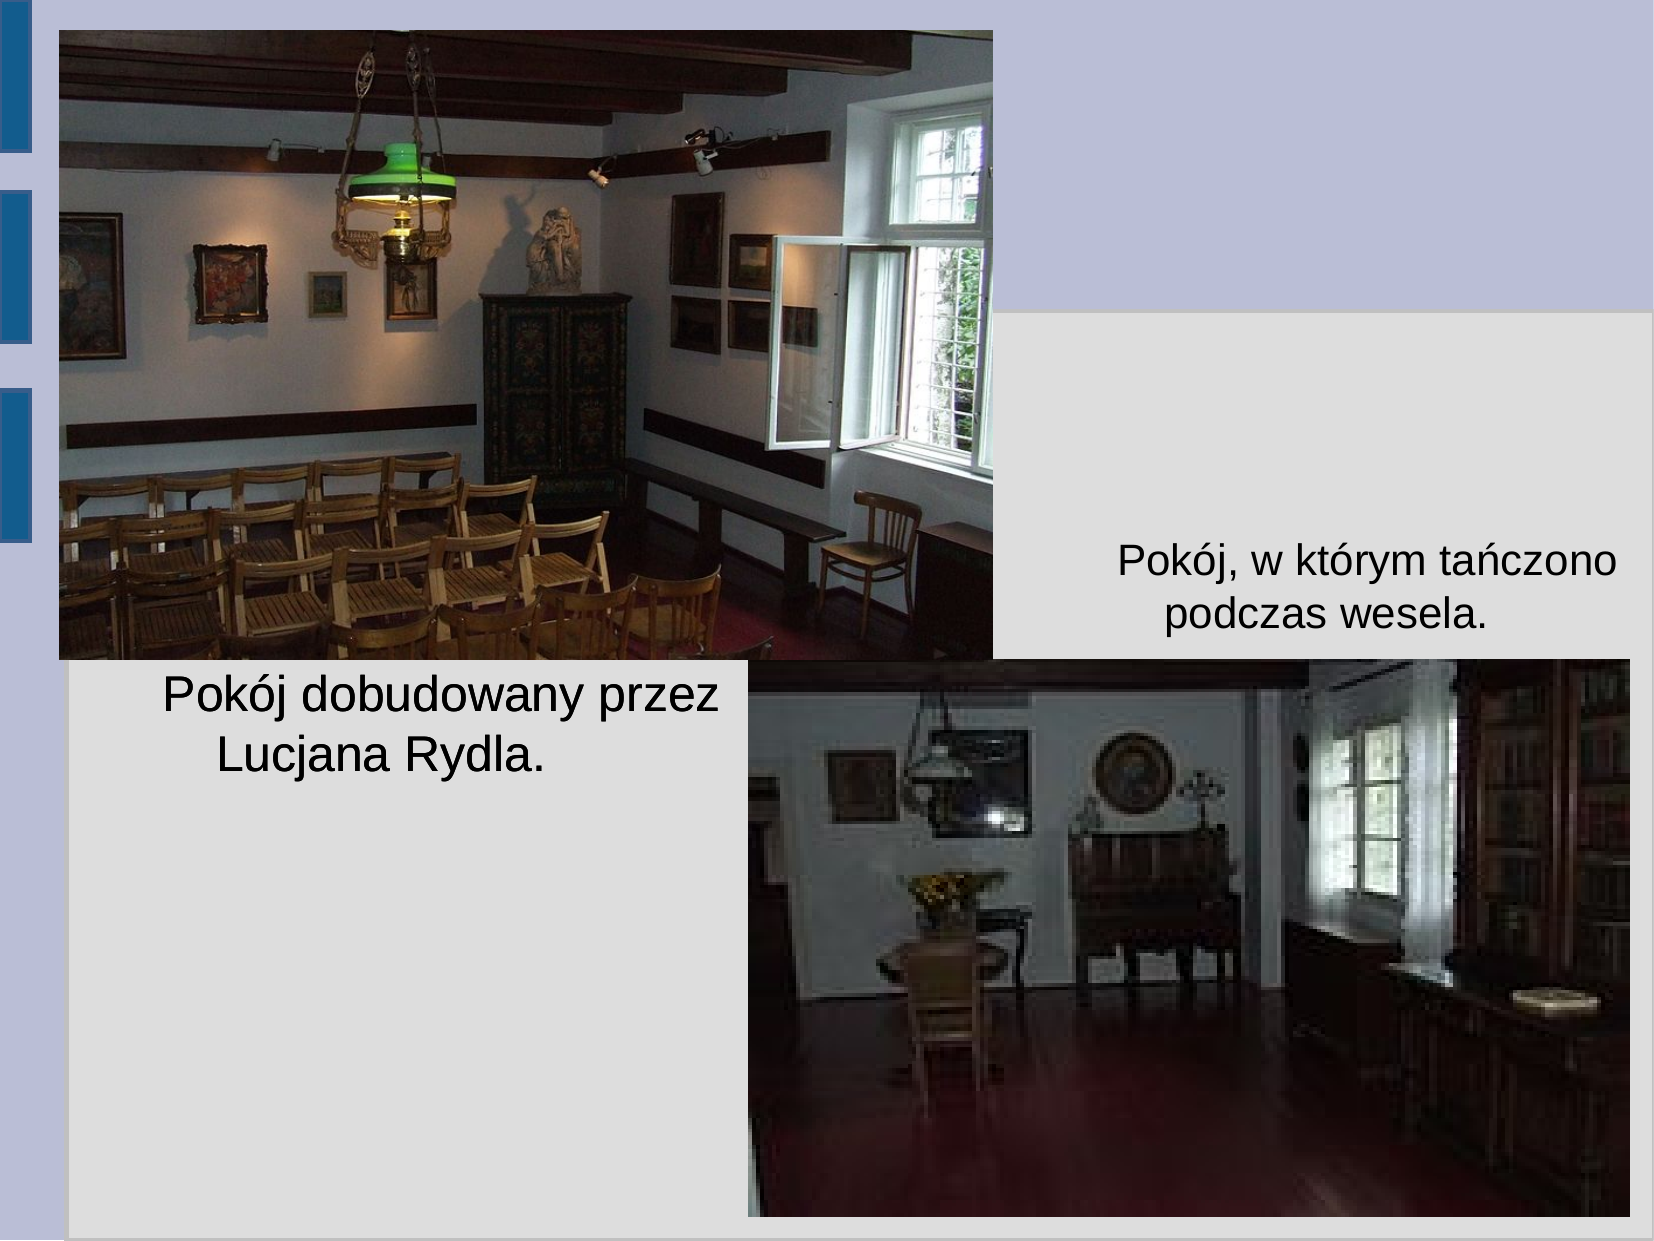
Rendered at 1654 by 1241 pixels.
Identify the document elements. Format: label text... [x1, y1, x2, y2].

list Pokój dobudowany przez Lucjana Rydla. [74, 661, 804, 801]
list Pokój, w którym tańczono podczas wesela. [1039, 531, 1654, 671]
picture [59, 24, 1630, 1217]
